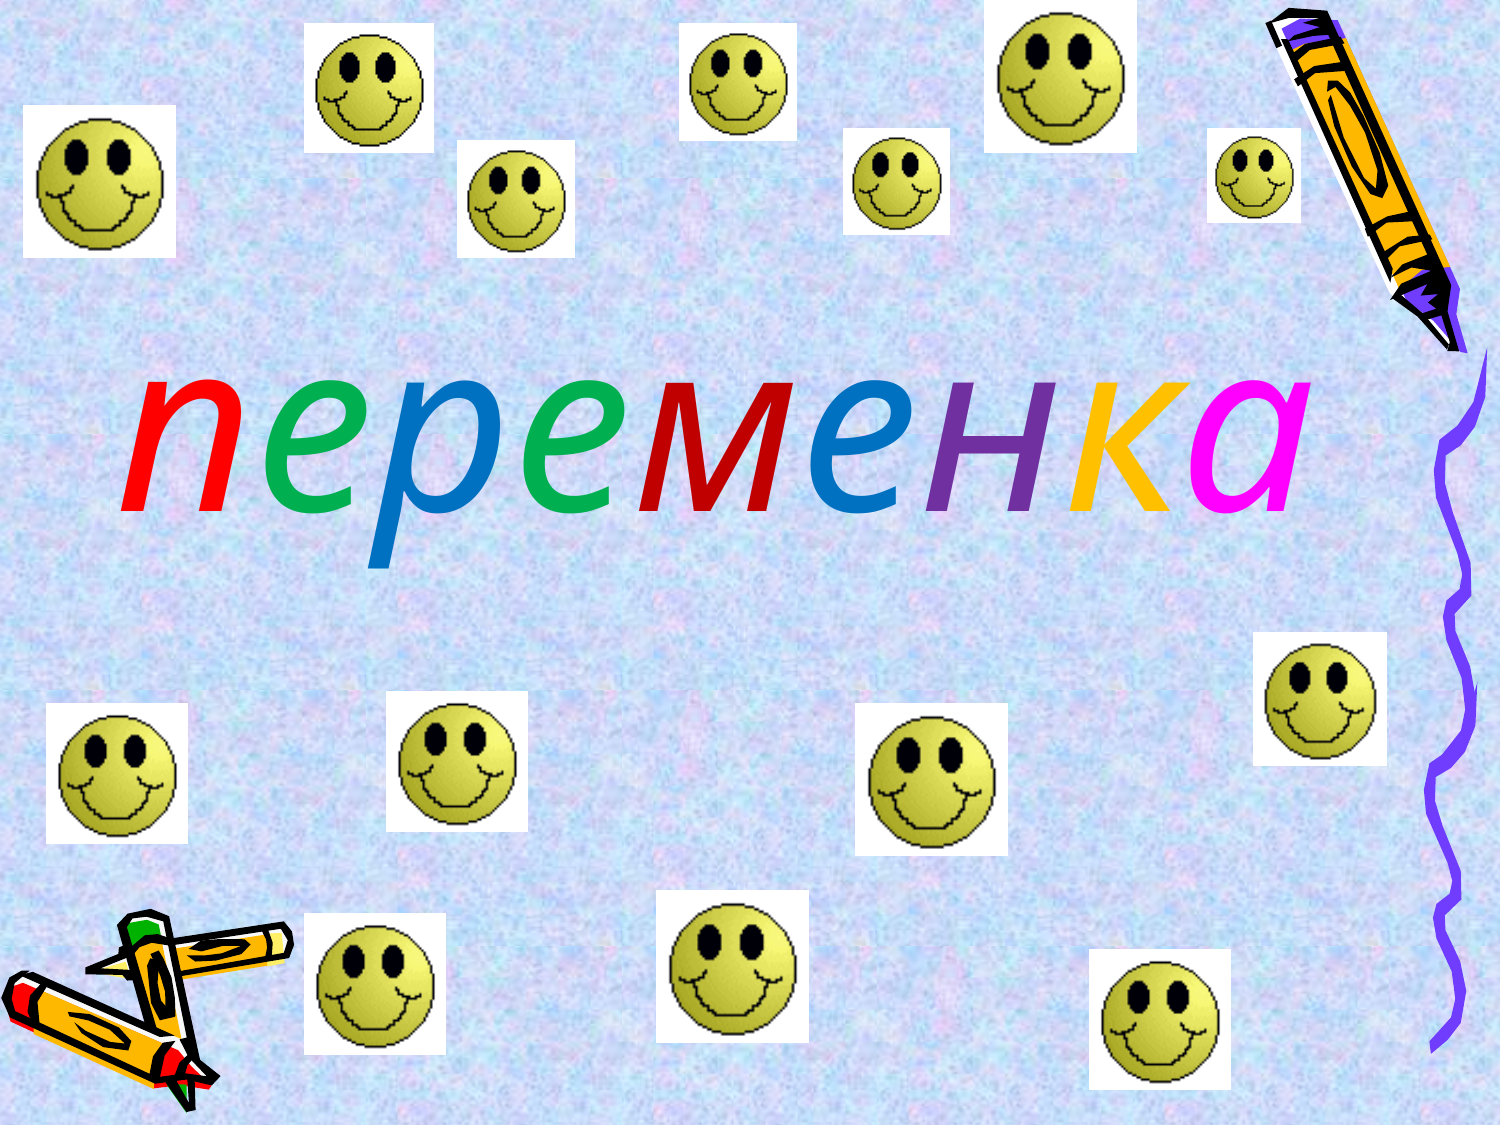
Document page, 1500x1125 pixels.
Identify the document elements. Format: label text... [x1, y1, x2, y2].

text_box переменка [411, 398, 478, 496]
text_box переменка [100, 264, 1418, 568]
picture [0, 0, 1500, 1125]
